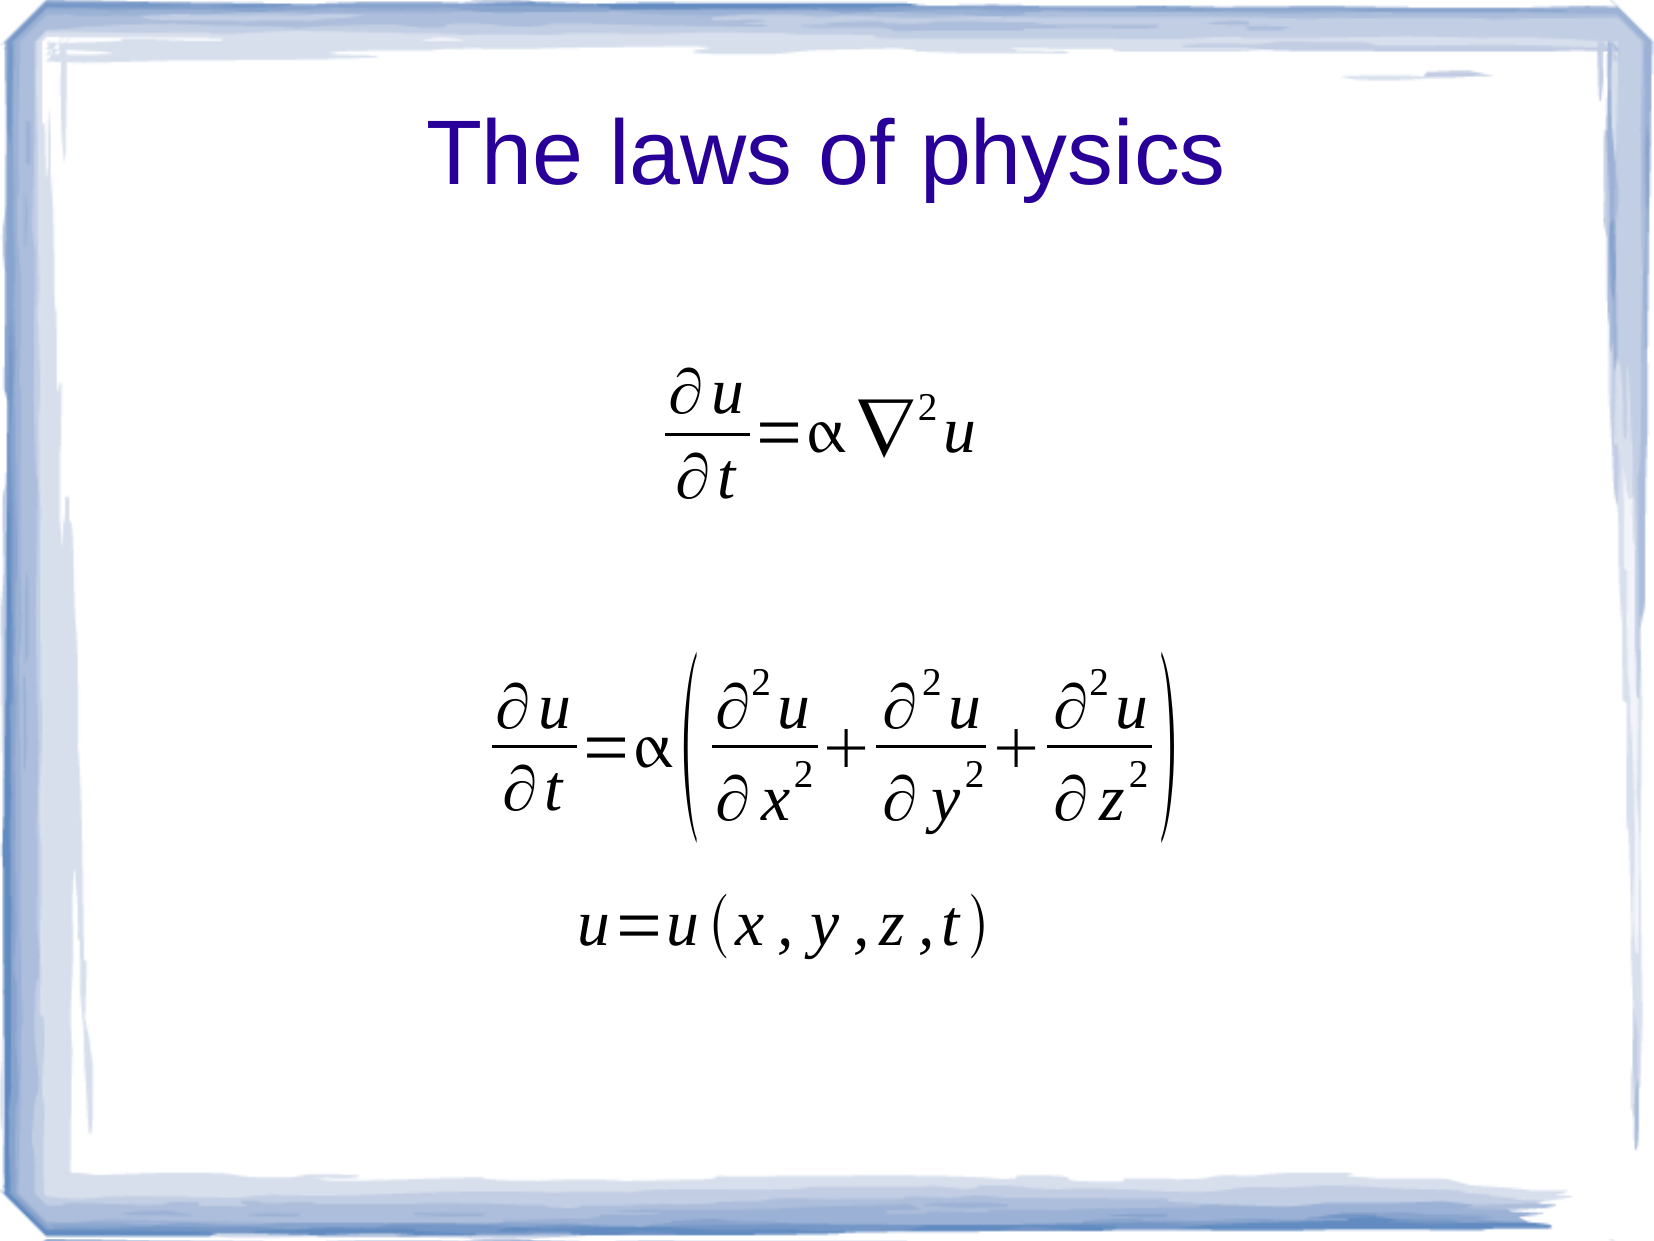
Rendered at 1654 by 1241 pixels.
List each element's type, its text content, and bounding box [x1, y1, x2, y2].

picture [0, 0, 1654, 1241]
chart [561, 885, 1004, 961]
chart [645, 354, 993, 514]
chart [472, 649, 1203, 847]
title The laws of physics [82, 56, 1571, 250]
